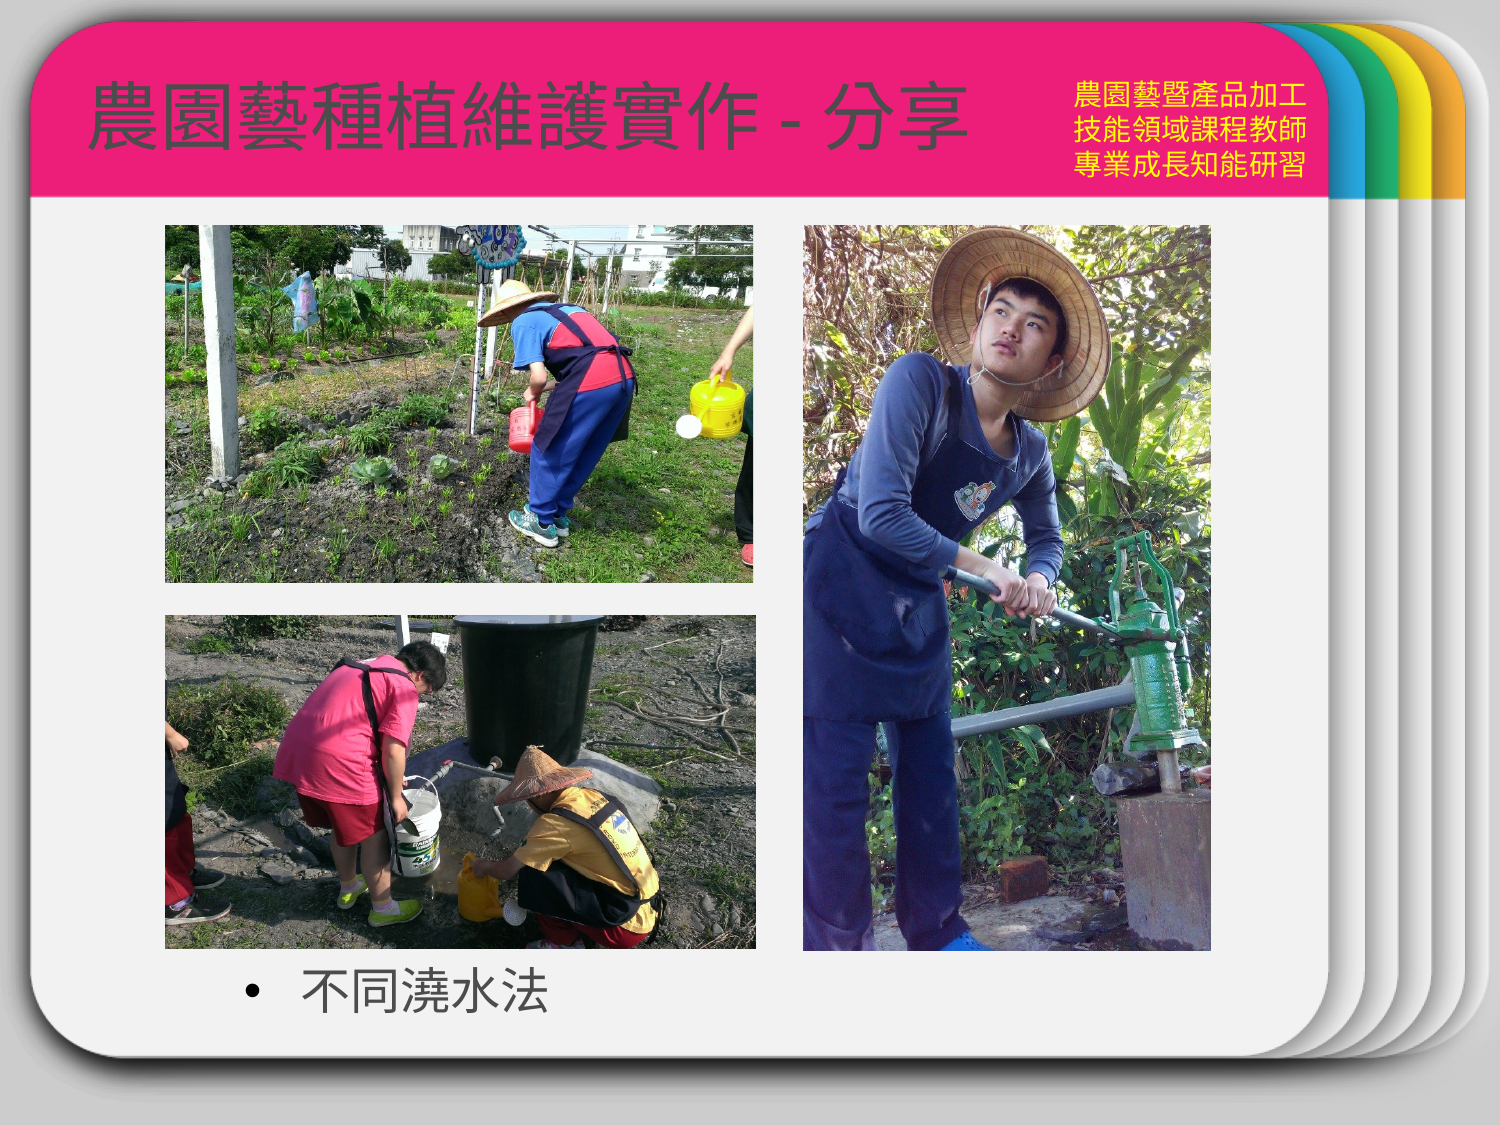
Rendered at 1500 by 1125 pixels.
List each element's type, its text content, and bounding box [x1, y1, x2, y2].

text_box 農園藝種植維護實作-分享 [70, 62, 1010, 169]
text_box 農園藝暨產品加工技能領域課程教師專業成長知能研習 [1058, 68, 1344, 190]
picture [0, 0, 1500, 1125]
text_box 不同澆水法 [229, 952, 1247, 1029]
